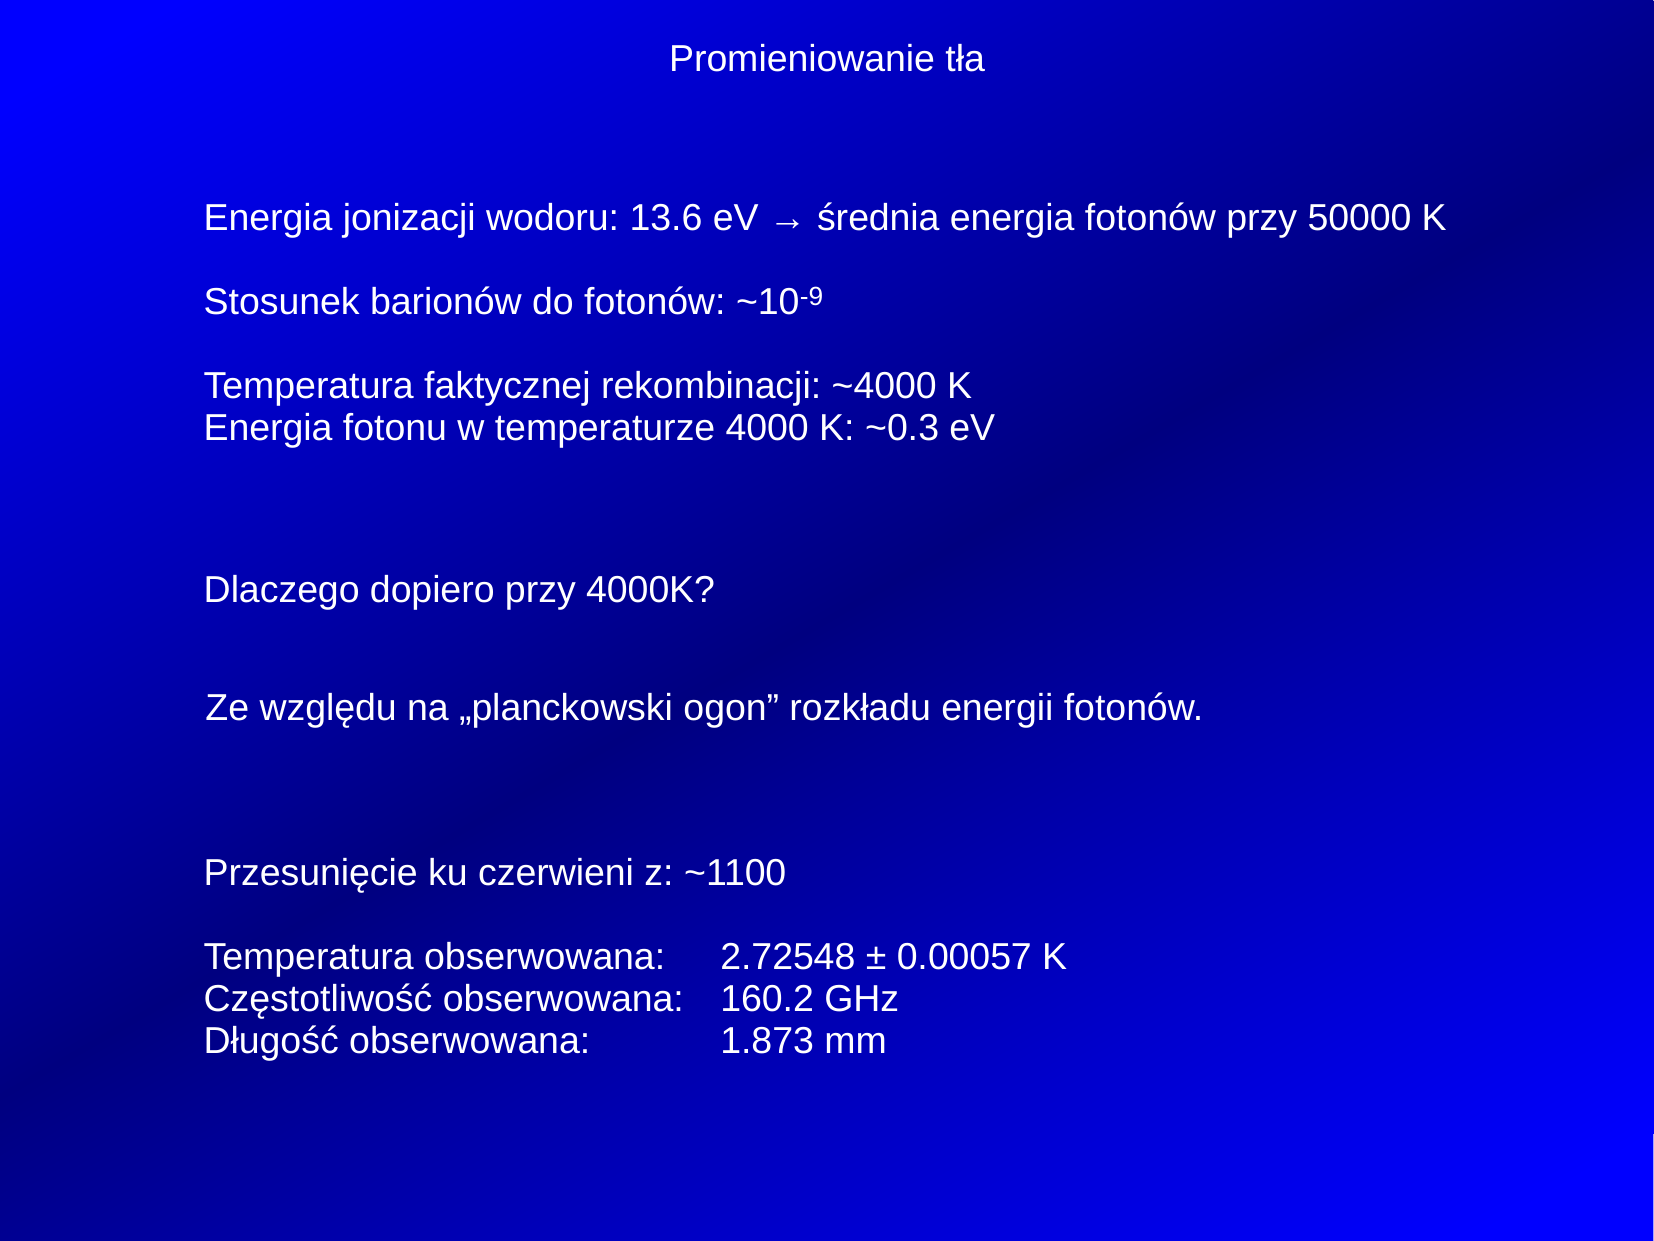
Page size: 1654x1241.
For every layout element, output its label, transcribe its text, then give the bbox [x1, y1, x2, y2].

text_box Promieniowanie tła [654, 30, 1000, 87]
text_box Dlaczego dopiero przy 4000K? [189, 561, 730, 618]
text_box Przesunięcie ku czerwieni z: ~1100 Temperatura obserwowana: 2.72548 ± 0.00057 K Częstotliwość obserwowana: 160.2 GHz Długość obserwowana: 1.873 mm [188, 844, 1083, 1070]
text_box Energia jonizacji wodoru: 13.6 eV → średnia energia fotonów przy 50000 K Stosunek barionów do fotonów: ~10-9 Temperatura faktycznej rekombinacji: ~4000 K Energia fotonu w temperaturze 4000 K: ~0.3 eV [188, 188, 1463, 457]
text_box Ze względu na „planckowski ogon” rozkładu energii fotonów. [190, 679, 1219, 736]
